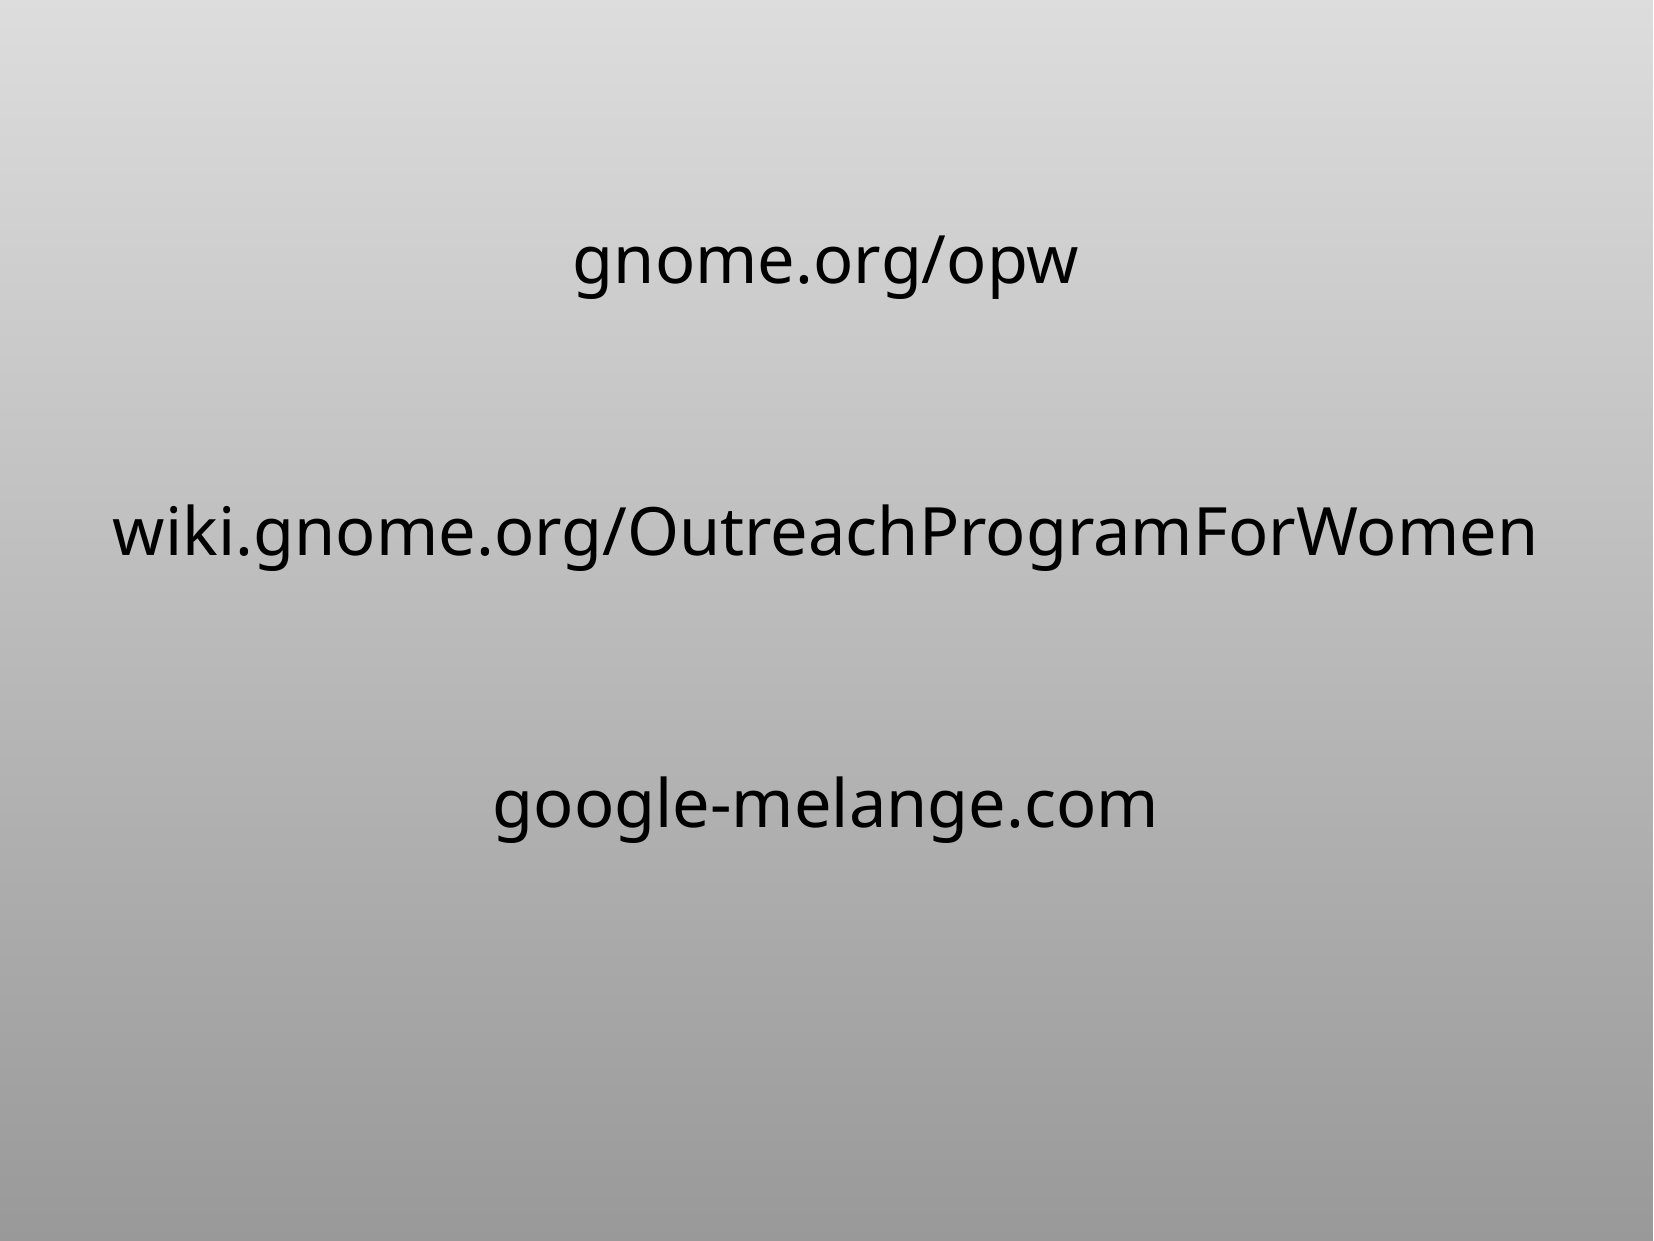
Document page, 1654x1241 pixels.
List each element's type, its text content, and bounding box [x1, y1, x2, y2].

subtitle gnome.org/opw wiki.gnome.org/OutreachProgramForWomen google-melange.com [82, 49, 1571, 1010]
